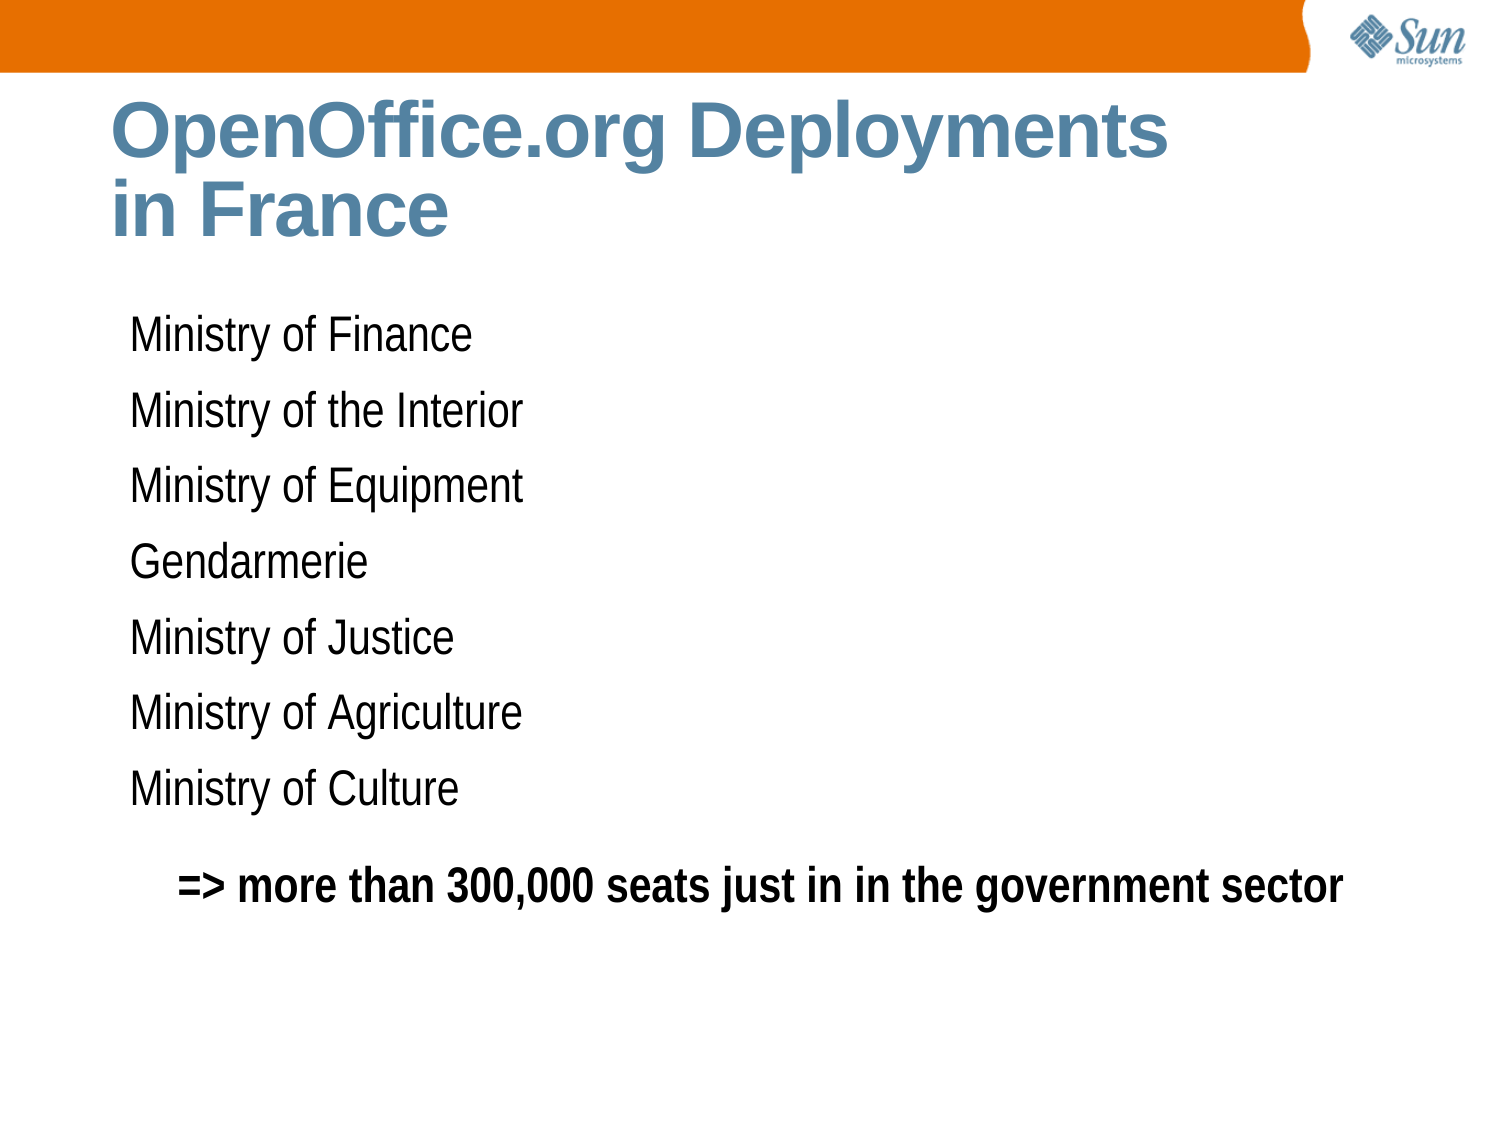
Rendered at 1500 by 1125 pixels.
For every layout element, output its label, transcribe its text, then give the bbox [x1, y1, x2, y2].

title OpenOffice.org Deployments in France [110, 93, 1392, 290]
list Ministry of Finance Ministry of the Interior Ministry of Equipment Gendarmerie Ministry of Justice Ministry of Agriculture Ministry of Culture => more than 300,000 seats just in in the government sector [110, 312, 1392, 1042]
picture [0, 0, 1500, 75]
